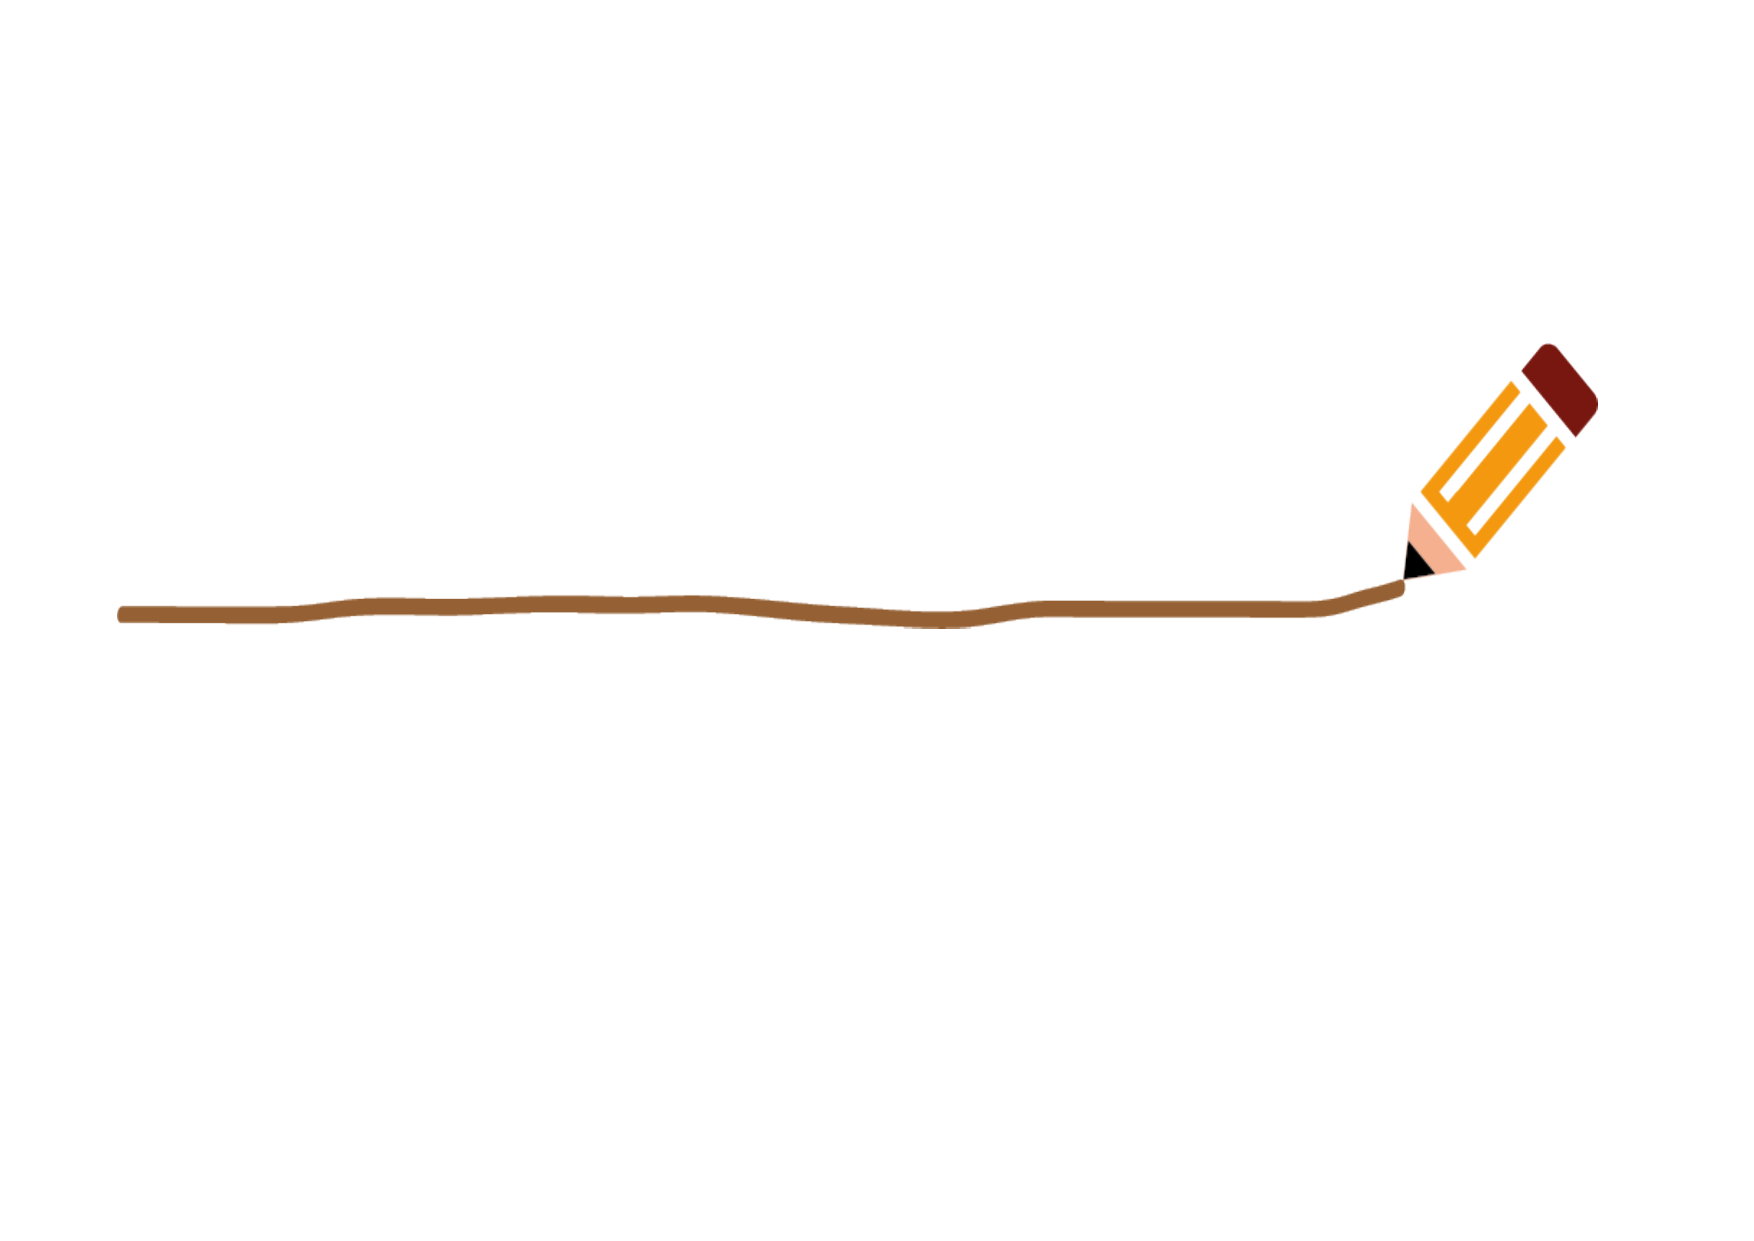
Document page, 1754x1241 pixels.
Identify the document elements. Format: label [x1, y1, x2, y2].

picture [117, 343, 1598, 629]
